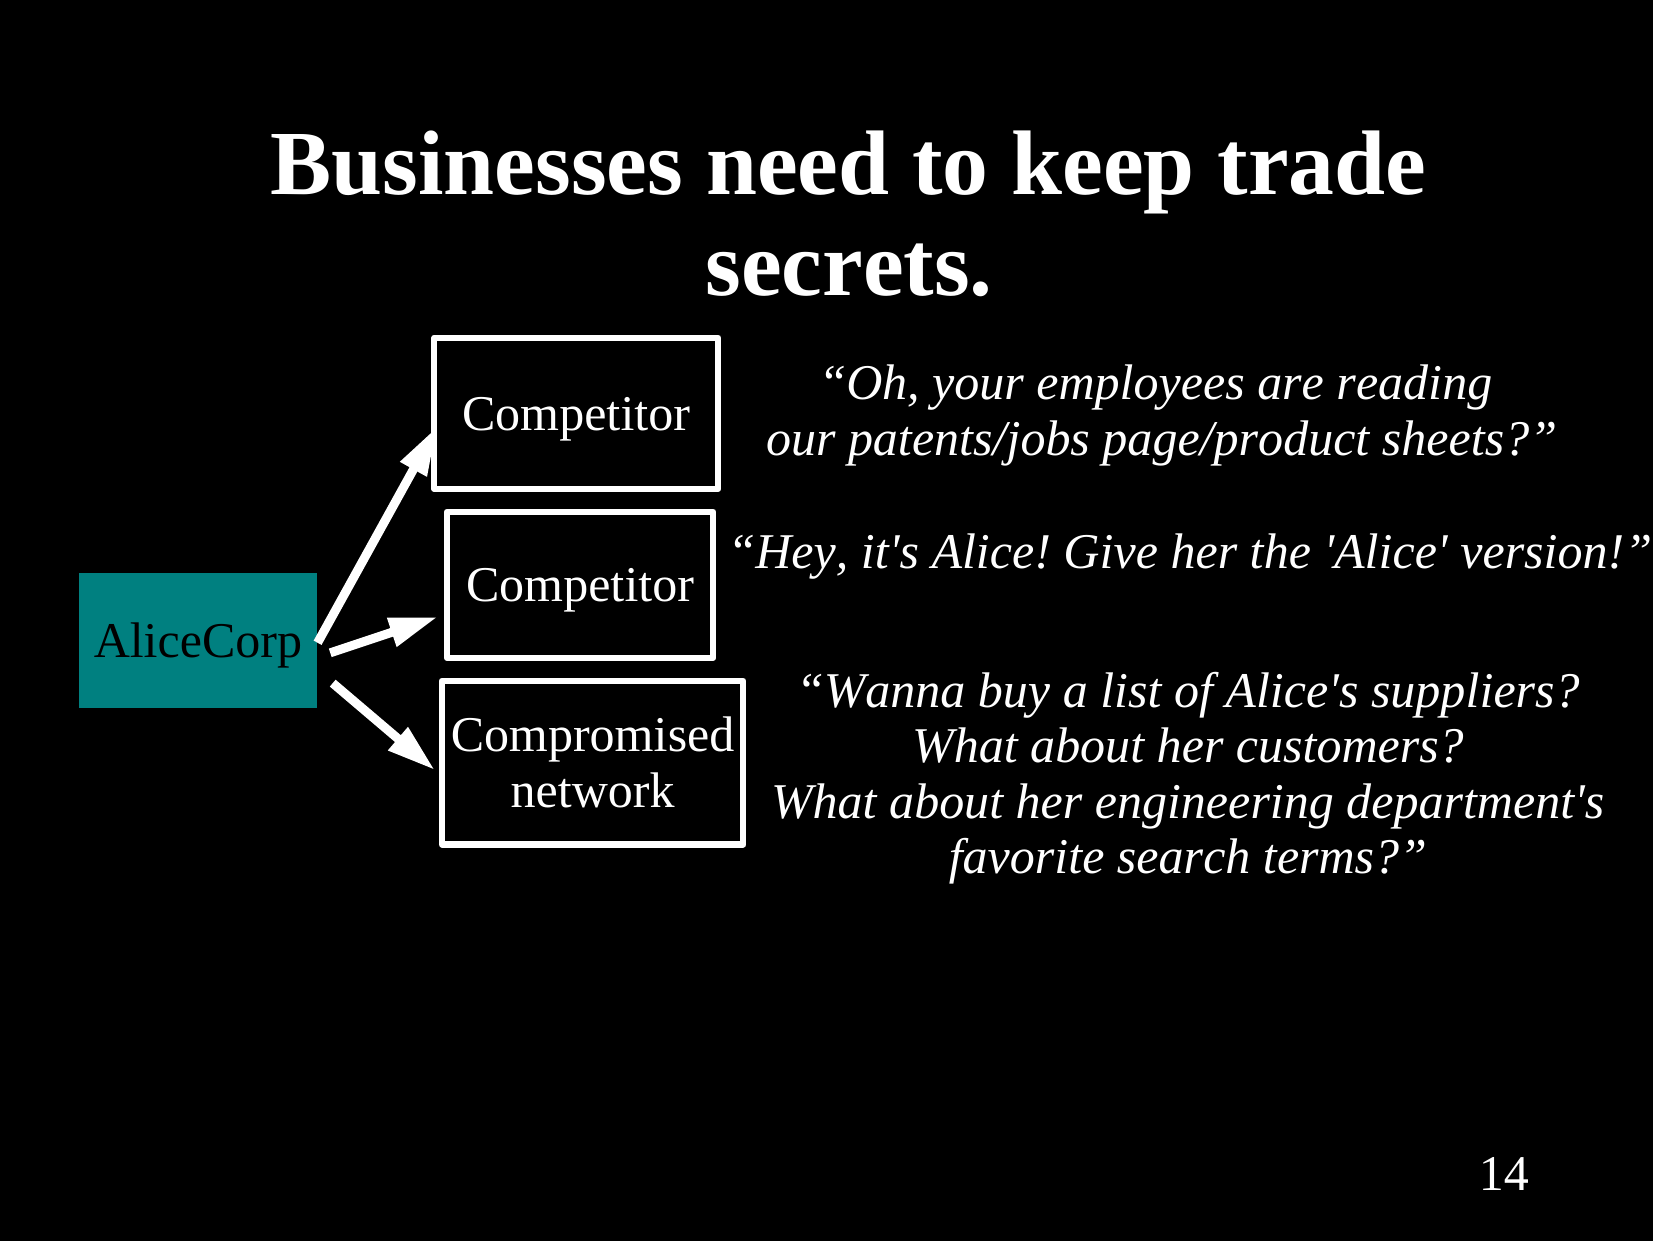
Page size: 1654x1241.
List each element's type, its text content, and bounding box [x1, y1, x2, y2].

text_box “Oh, your employees are reading our patents/jobs page/product sheets?” [753, 355, 1560, 482]
text_box Compromised network [442, 680, 744, 845]
text_box AliceCorp [78, 572, 318, 709]
text_box “Wanna buy a list of Alice's suppliers? What about her customers? What about her engineering department's favorite search terms?” [771, 662, 1606, 903]
text_box Competitor [434, 337, 719, 490]
text_box “Hey, it's Alice! Give her the 'Alice' version!” [727, 524, 1653, 585]
title Businesses need to keep trade secrets. [121, 94, 1578, 334]
text_box Competitor [446, 511, 714, 658]
